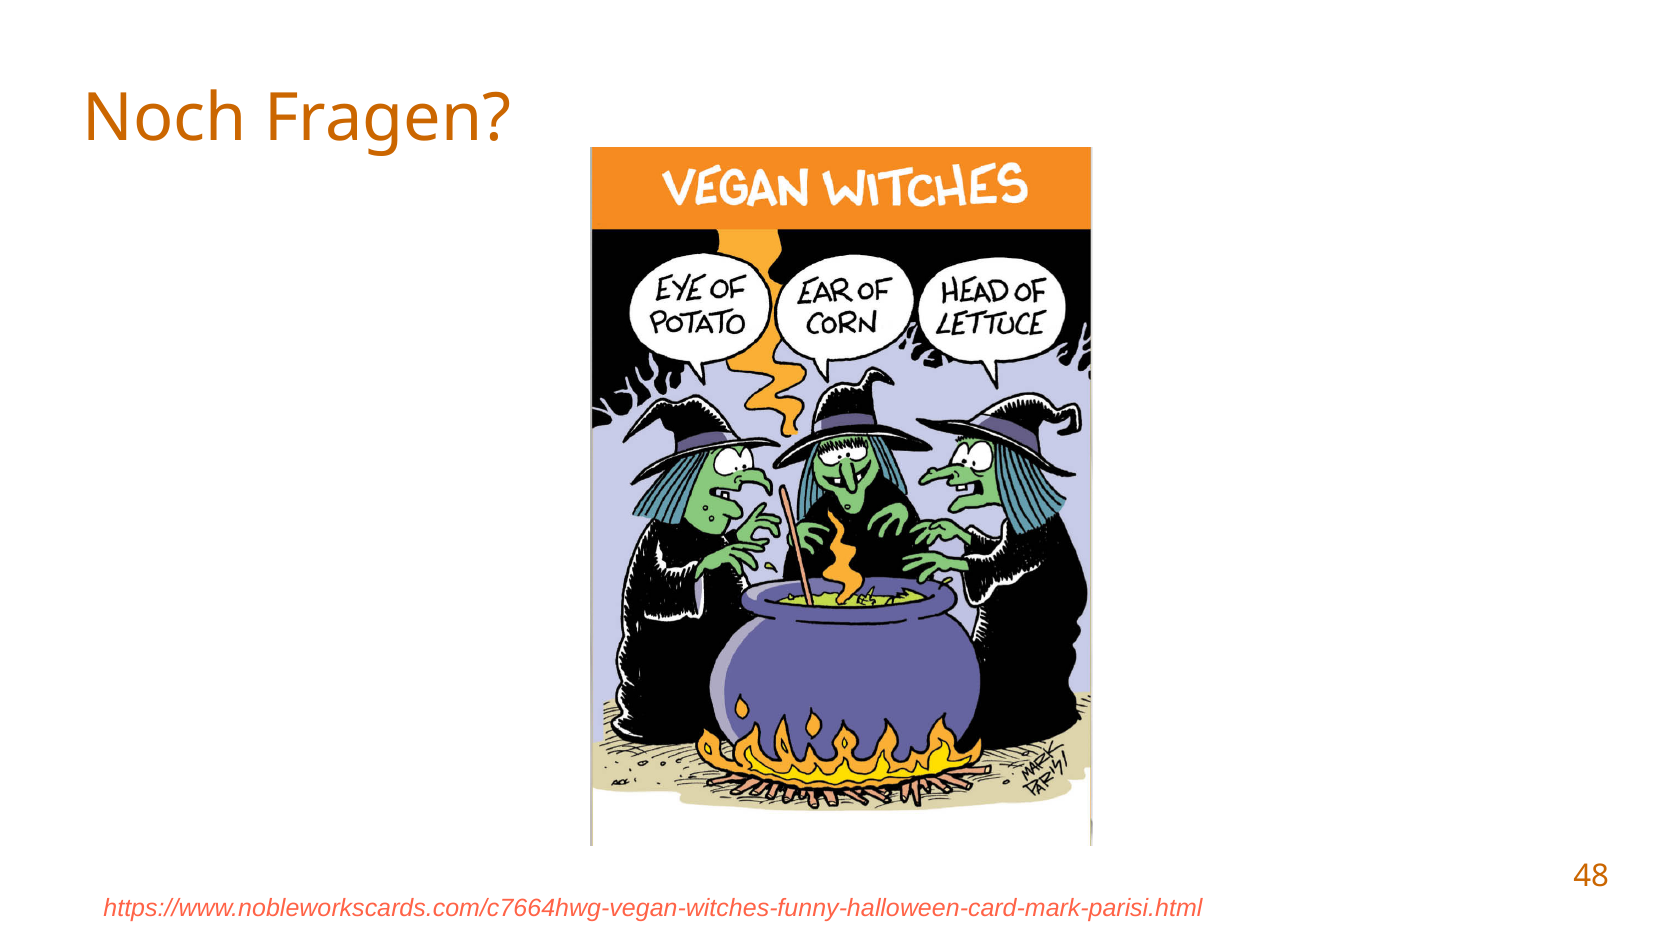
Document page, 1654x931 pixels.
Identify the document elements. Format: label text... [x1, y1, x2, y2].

picture [590, 147, 1093, 846]
title Noch Fragen? [82, 12, 1571, 218]
text_box https://www.nobleworkscards.com/c7664hwg-vegan-witches-funny-halloween-card-mark-parisi.html [88, 885, 1218, 929]
